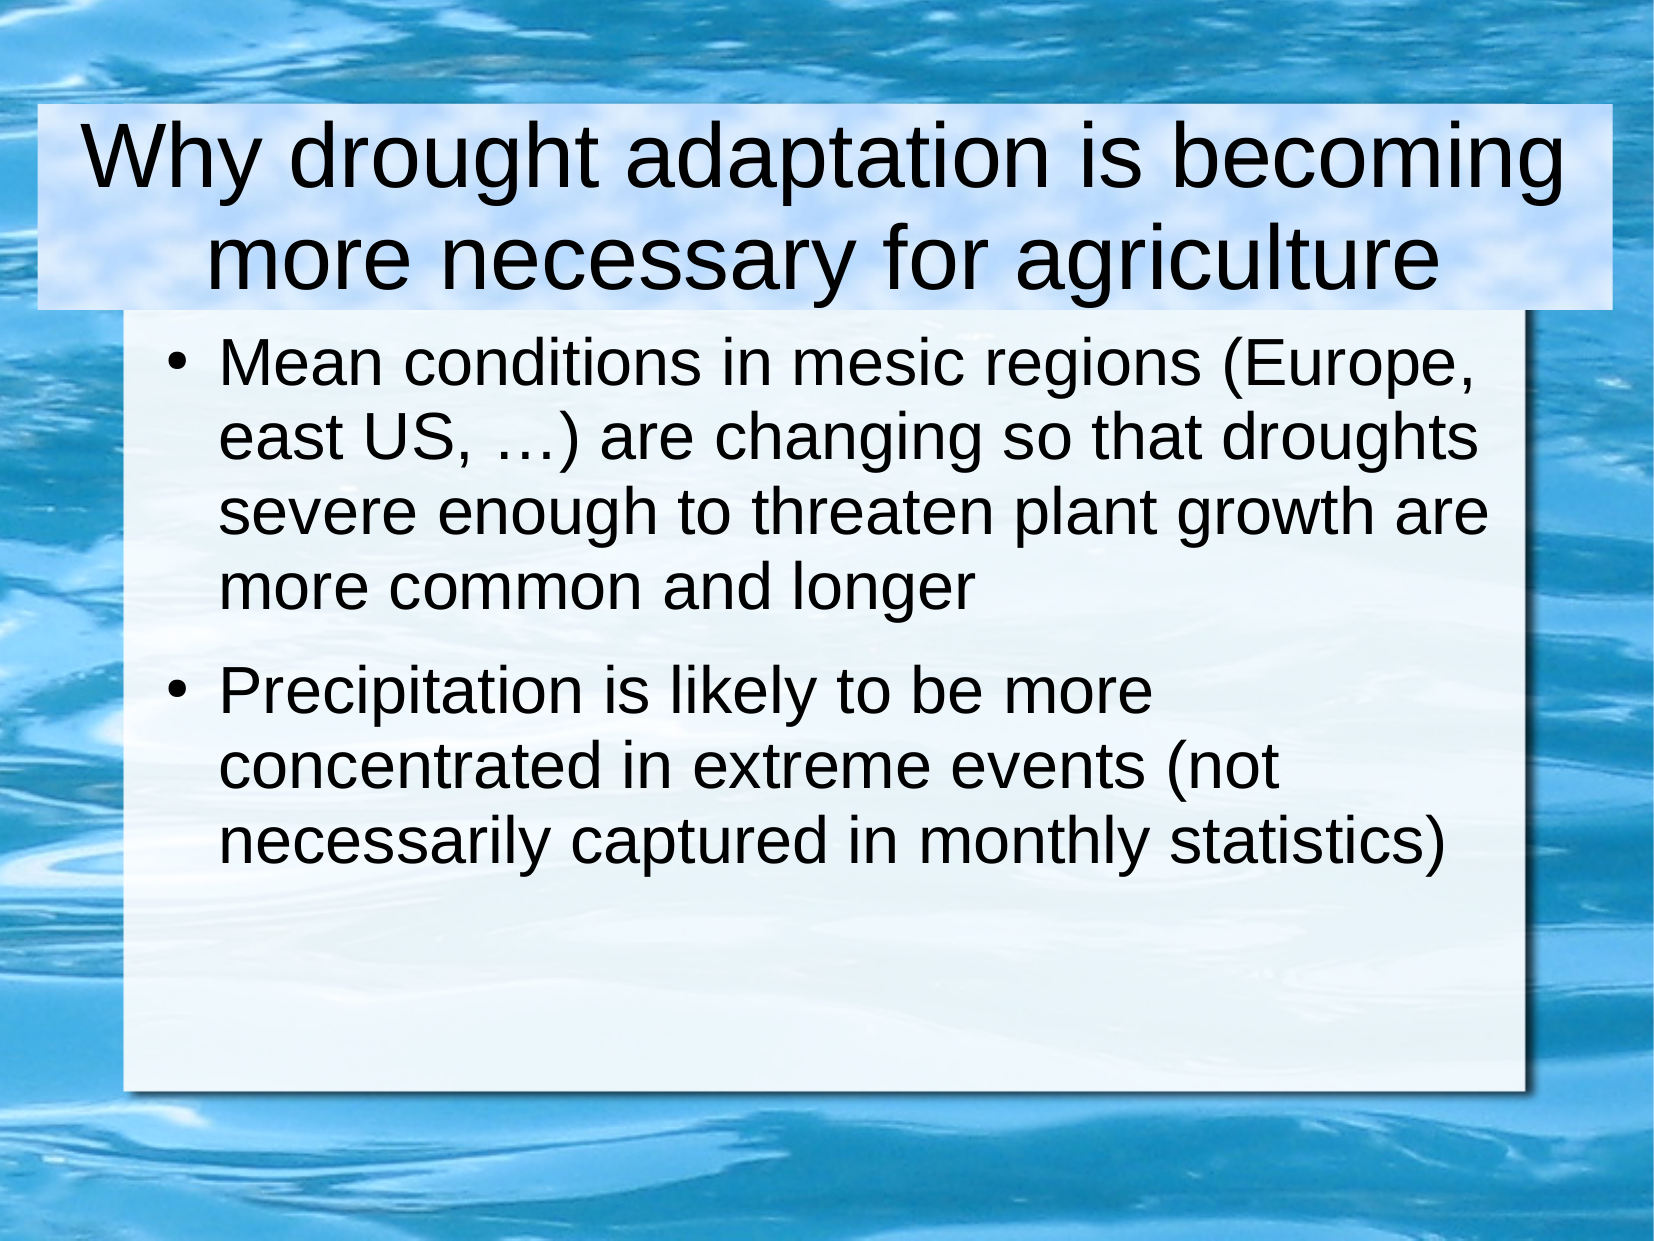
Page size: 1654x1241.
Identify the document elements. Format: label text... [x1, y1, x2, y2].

picture [0, 0, 1654, 1241]
list Mean conditions in mesic regions (Europe, east US, …) are changing so that droughts severe enough to threaten plant growth are more common and longer Precipitation is likely to be more concentrated in extreme events (not necessarily captured in monthly statistics) [147, 324, 1506, 1129]
title Why drought adaptation is becoming more necessary for agriculture [37, 104, 1613, 310]
